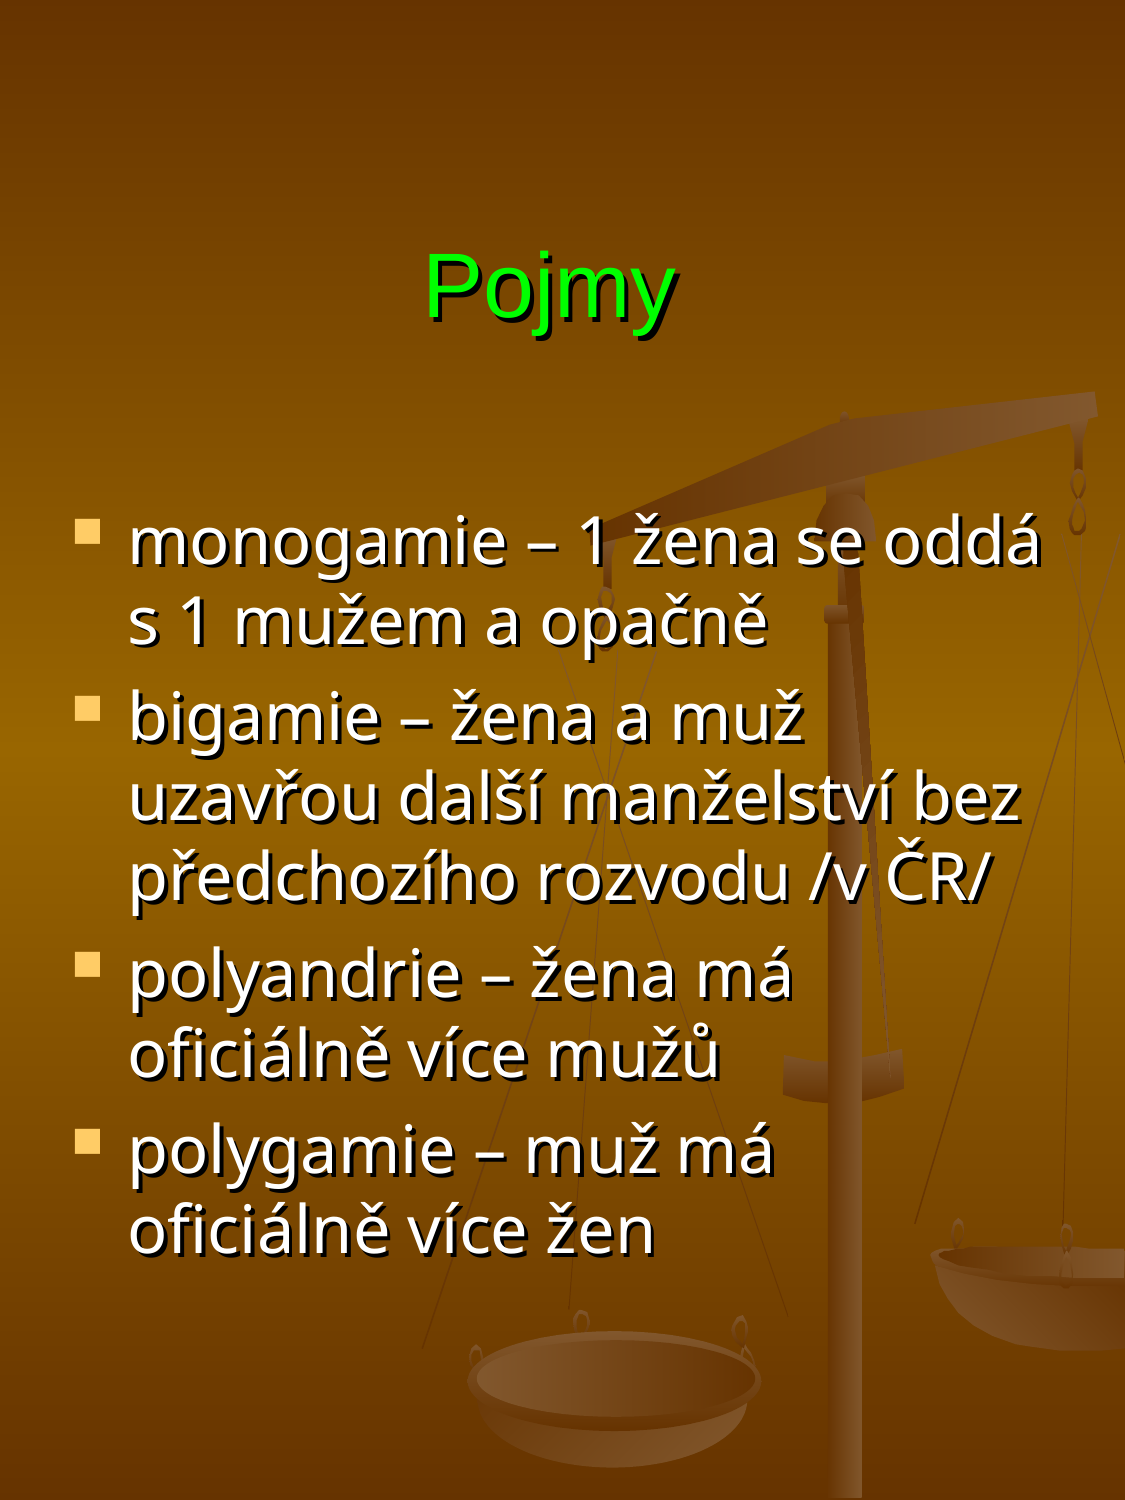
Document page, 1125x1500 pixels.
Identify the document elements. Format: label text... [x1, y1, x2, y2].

list monogamie – 1 žena se oddá s 1 mužem a opačně bigamie – žena a muž uzavřou další manželství bez předchozího rozvodu /v ČR/ polyandrie – žena má oficiálně více mužů polygamie – muž má oficiálně více žen [56, 490, 1069, 1468]
title Pojmy [56, 60, 1069, 490]
